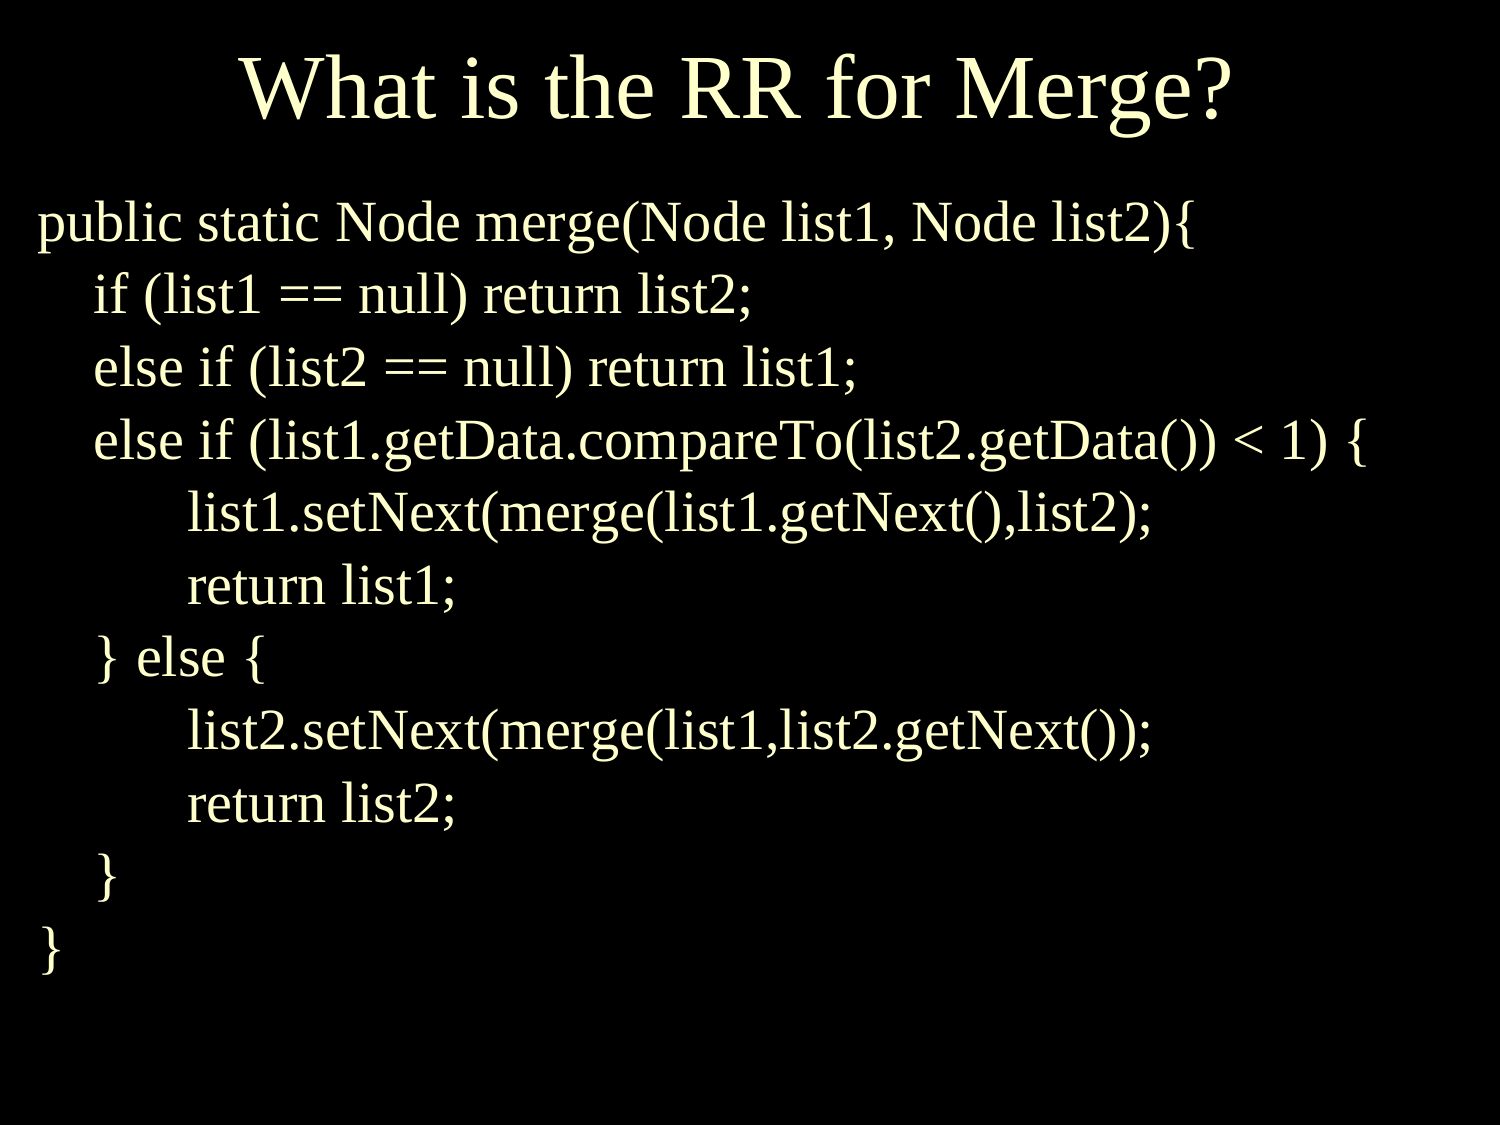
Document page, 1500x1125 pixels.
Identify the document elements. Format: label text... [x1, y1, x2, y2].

list public static Node merge(Node list1, Node list2){ if (list1 == null) return list2; else if (list2 == null) return list1; else if (list1.getData.compareTo(list2.getData()) < 1) { list1.setNext(merge(list1.getNext(),list2); return list1; } else { list2.setNext(merge(list1,list2.getNext()); return list2; } } [22, 187, 1482, 1026]
title What is the RR for Merge? [8, 29, 1467, 146]
